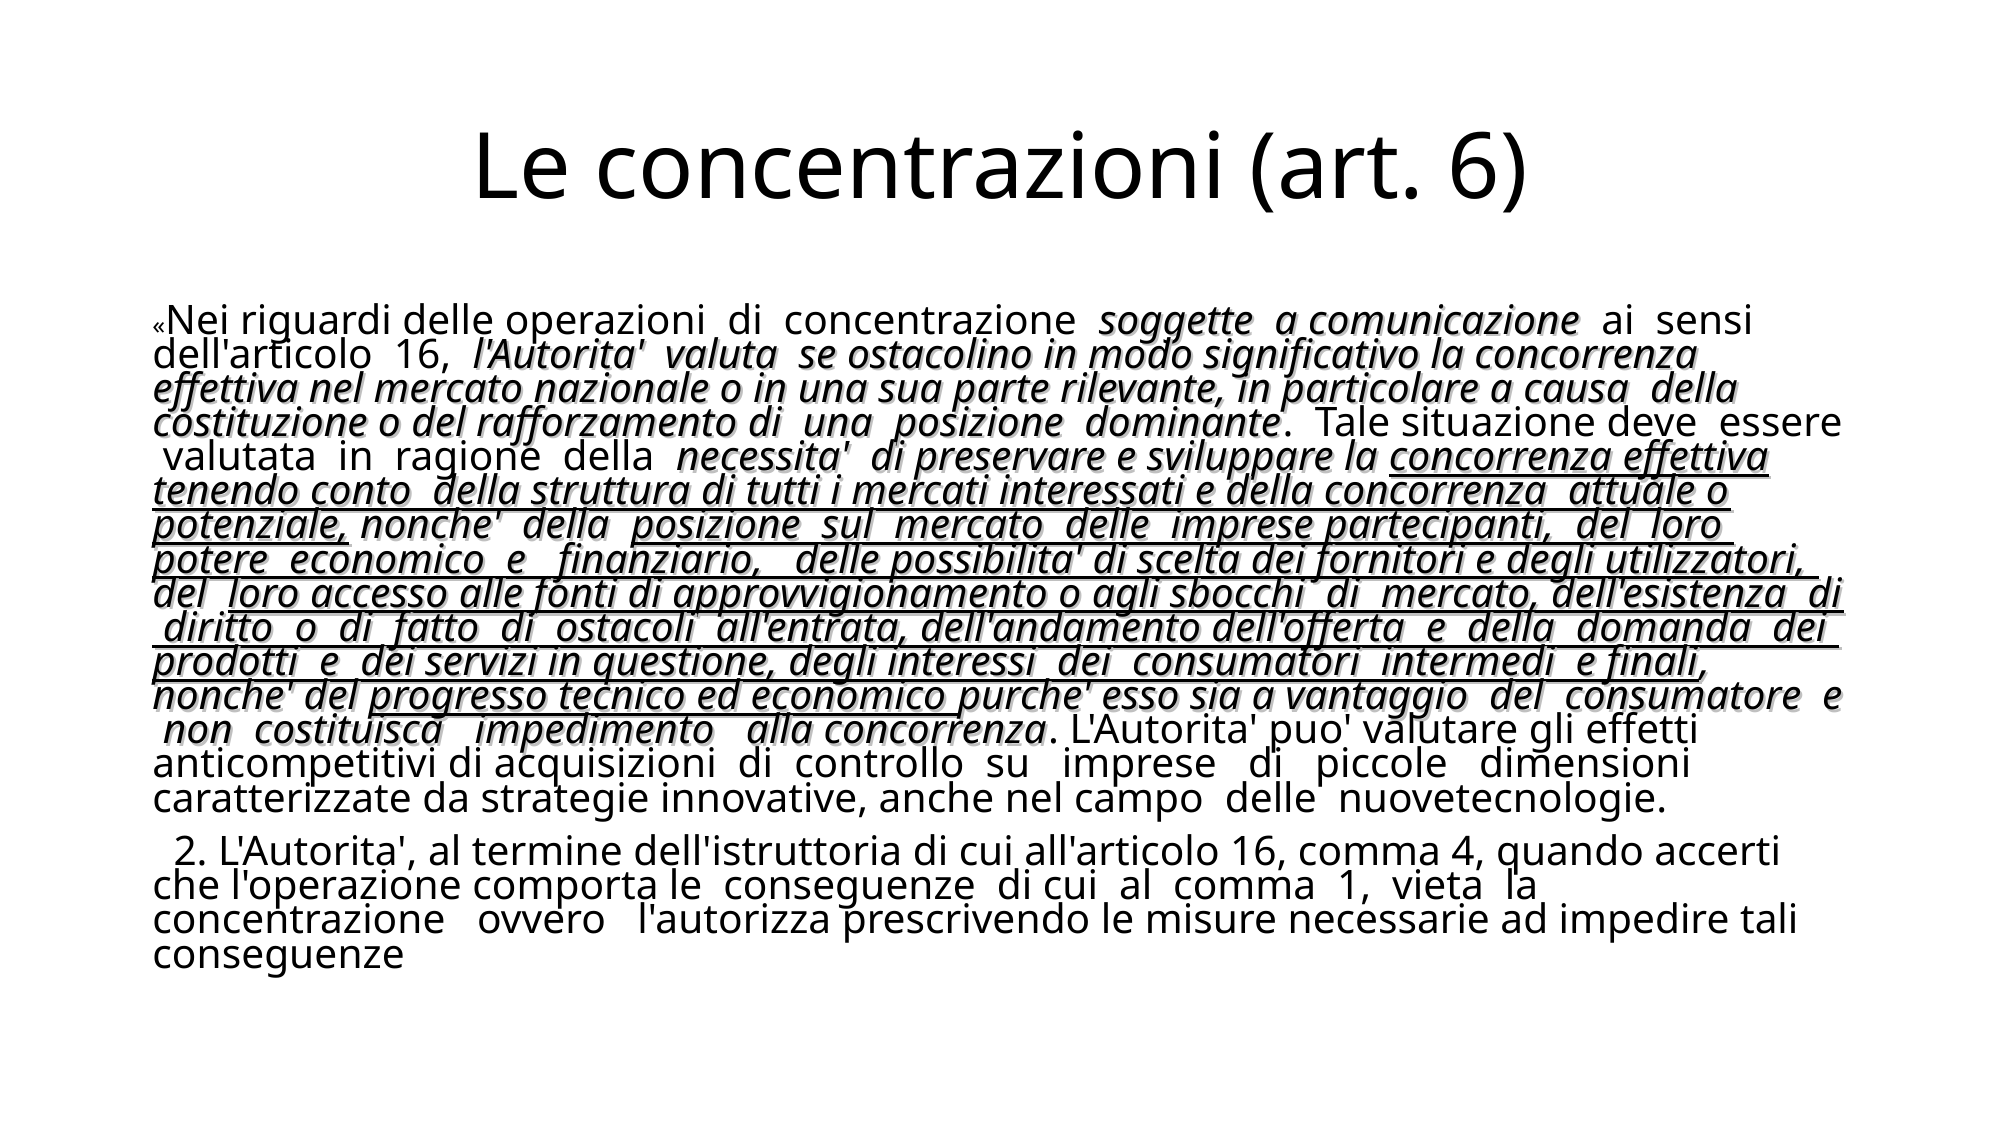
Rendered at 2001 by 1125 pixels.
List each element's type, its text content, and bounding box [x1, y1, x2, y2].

title Le concentrazioni (art. 6) [137, 59, 1863, 278]
list «Nei riguardi delle operazioni di concentrazione soggette a comunicazione ai sensi dell'articolo 16, l'Autorita' valuta se ostacolino in modo significativo la concorrenza effettiva nel mercato nazionale o in una sua parte rilevante, in particolare a causa della costituzione o del rafforzamento di una posizione dominante. Tale situazione deve essere valutata in ragione della necessita' di preservare e sviluppare la concorrenza effettiva tenendo conto della struttura di tutti i mercati interessati e della concorrenza attuale o potenziale, nonche' della posizione sul mercato delle imprese partecipanti, del loro potere economico e finanziario, delle possibilita' di scelta dei fornitori e degli utilizzatori, del loro accesso alle fonti di approvvigionamento o agli sbocchi di mercato, dell'esistenza di diritto o di fatto di ostacoli all'entrata, dell'andamento dell'offerta e della domanda dei prodotti e dei servizi in questione, degli interessi dei consumatori intermedi e finali, nonche' del progresso tecnico ed economico purche' esso sia a vantaggio del consumatore e non costituisca impedimento alla concorrenza. L'Autorita' puo' valutare gli effetti anticompetitivi di acquisizioni di controllo su imprese di piccole dimensioni caratterizzate da strategie innovative, anche nel campo delle nuovetecnologie. 2. L'Autorita', al termine dell'istruttoria di cui all'articolo 16, comma 4, quando accerti che l'operazione comporta le conseguenze di cui al comma 1, vieta la concentrazione ovvero l'autorizza prescrivendo le misure necessarie ad impedire tali conseguenze [137, 299, 1863, 1014]
